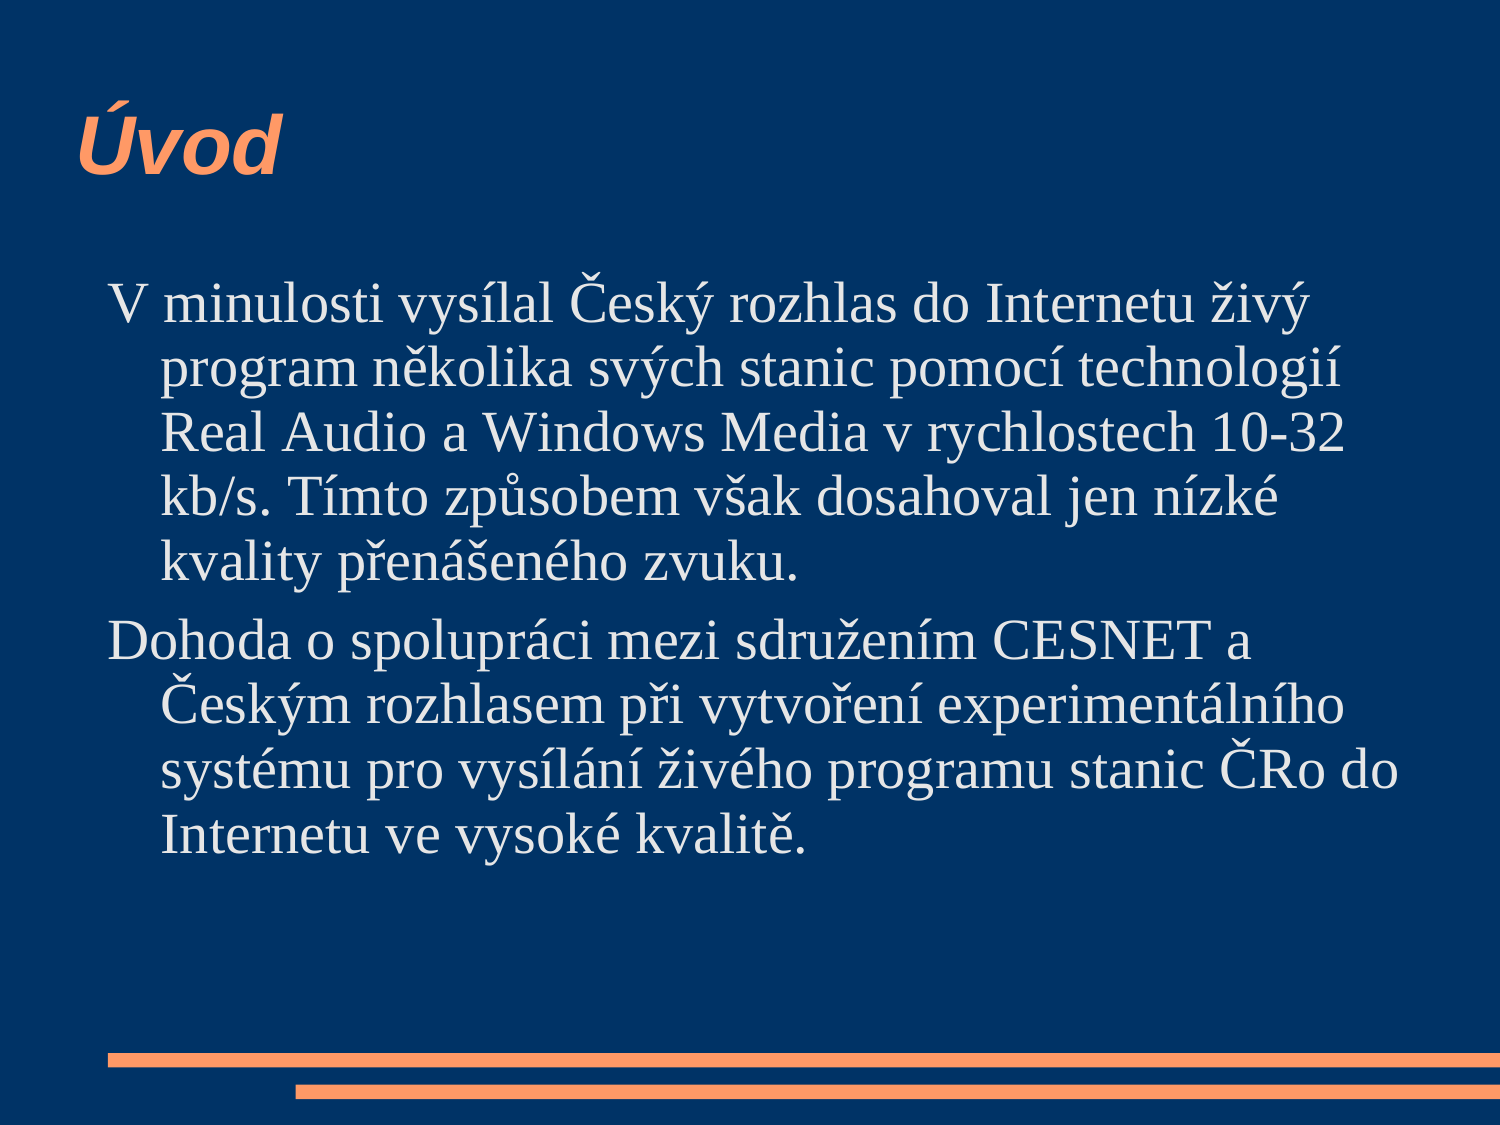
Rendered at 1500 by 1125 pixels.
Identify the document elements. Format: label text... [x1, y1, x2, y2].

title Úvod [75, 52, 1426, 240]
list V minulosti vysílal Český rozhlas do Internetu živý program několika svých stanic pomocí technologií Real Audio a Windows Media v rychlostech 10-32 kb/s. Tímto způsobem však dosahoval jen nízké kvality přenášeného zvuku. Dohoda o spolupráci mezi sdružením CESNET a Českým rozhlasem při vytvoření experimentálního systému pro vysílání živého programu stanic ČRo do Internetu ve vysoké kvalitě. [75, 262, 1426, 1006]
